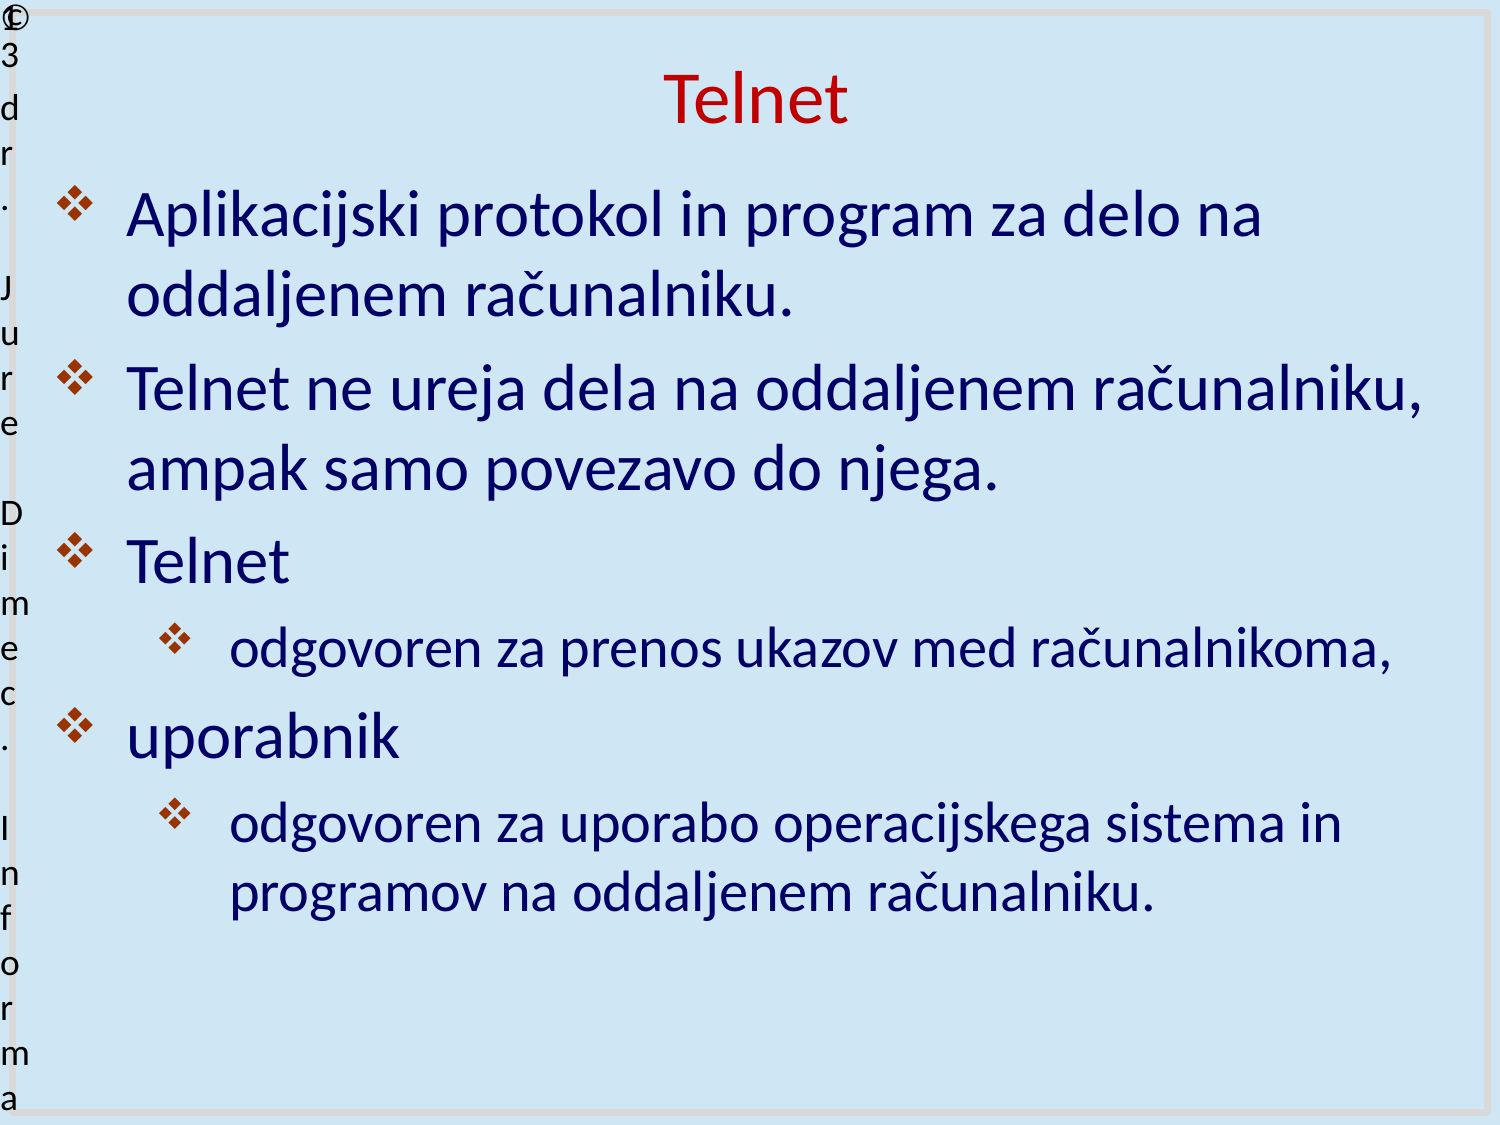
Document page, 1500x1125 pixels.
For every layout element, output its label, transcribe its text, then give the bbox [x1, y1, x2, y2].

title Telnet [37, 37, 1475, 150]
list Aplikacijski protokol in program za delo na oddaljenem računalniku. Telnet ne ureja dela na oddaljenem računalniku, ampak samo povezavo do njega. Telnet odgovoren za prenos ukazov med računalnikoma, uporabnik odgovoren za uporabo operacijskega sistema in programov na oddaljenem računalniku. [37, 162, 1475, 1050]
